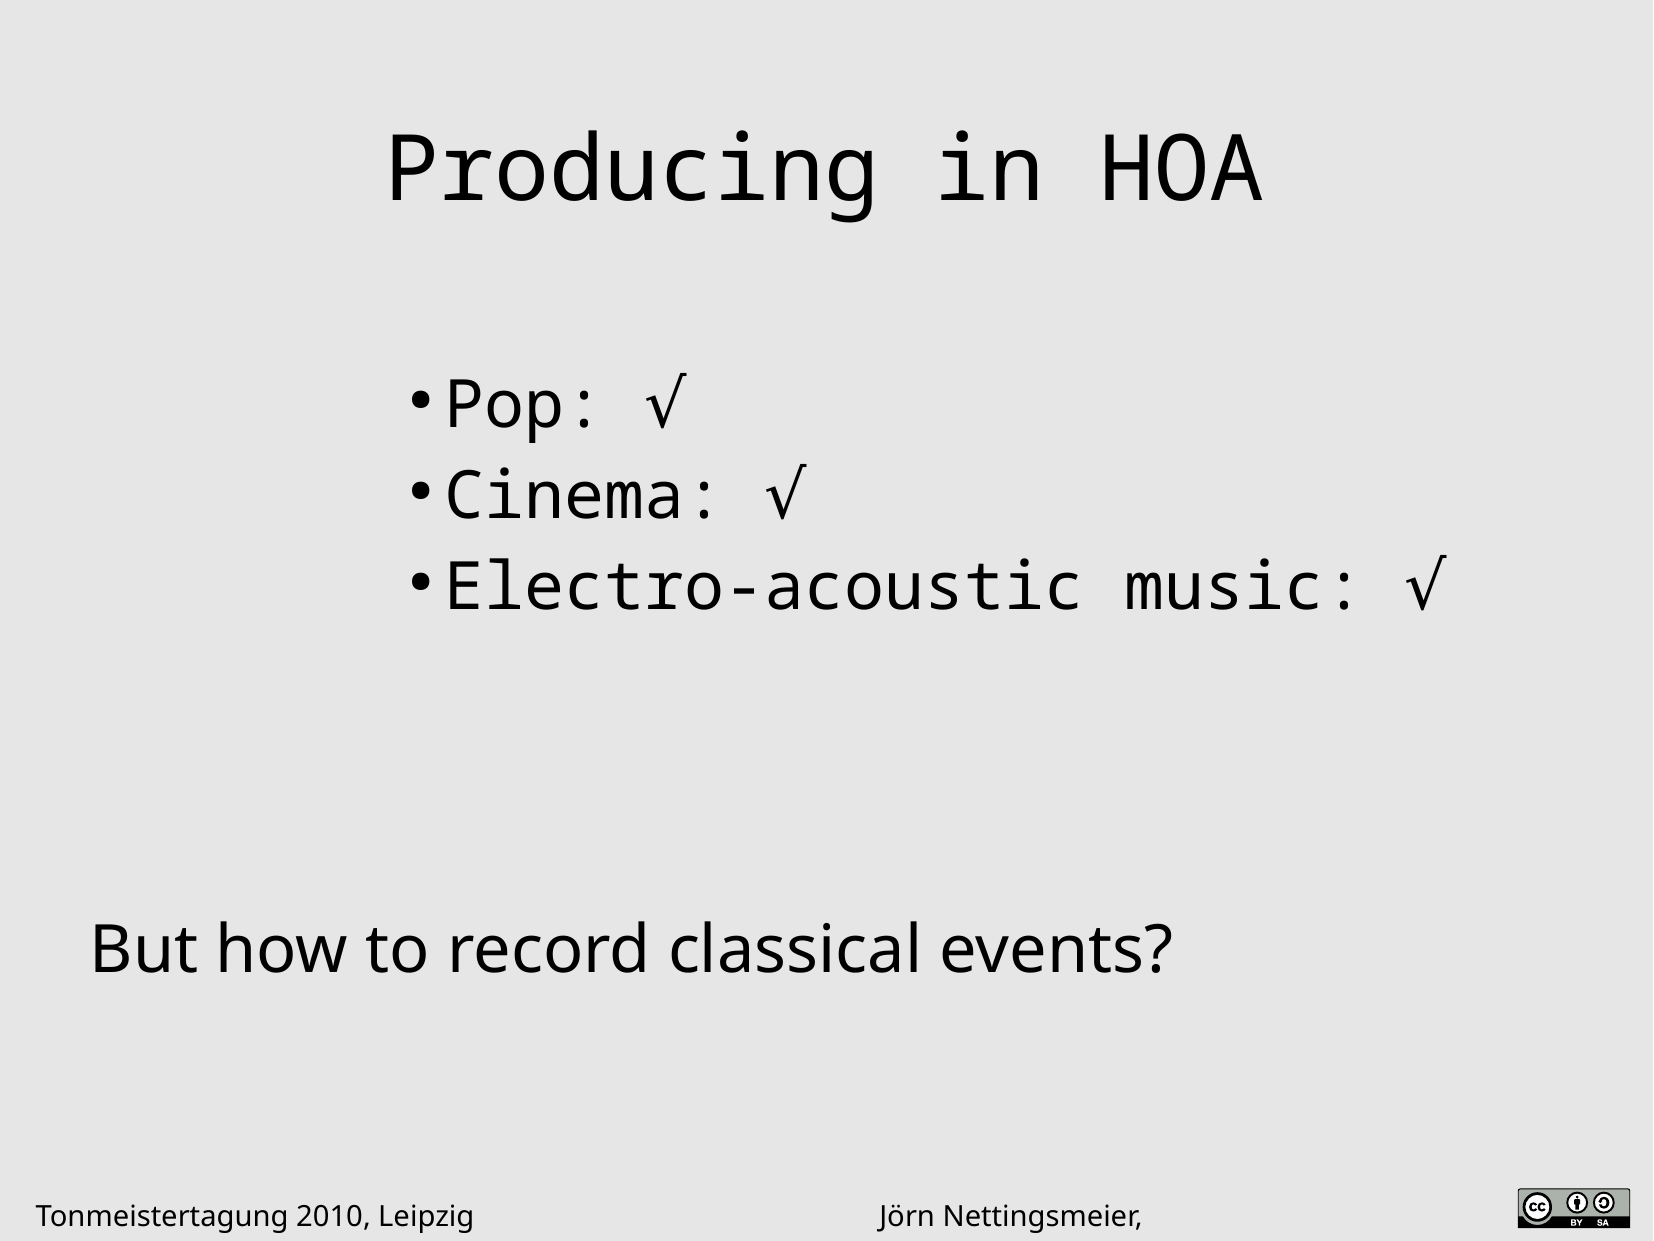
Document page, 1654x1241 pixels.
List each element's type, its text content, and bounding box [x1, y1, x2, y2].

title Producing in HOA [37, 37, 1613, 292]
text_box Pop: √ Cinema: √ Electro-acoustic music: √ But how to record classical events? [75, 258, 1576, 896]
